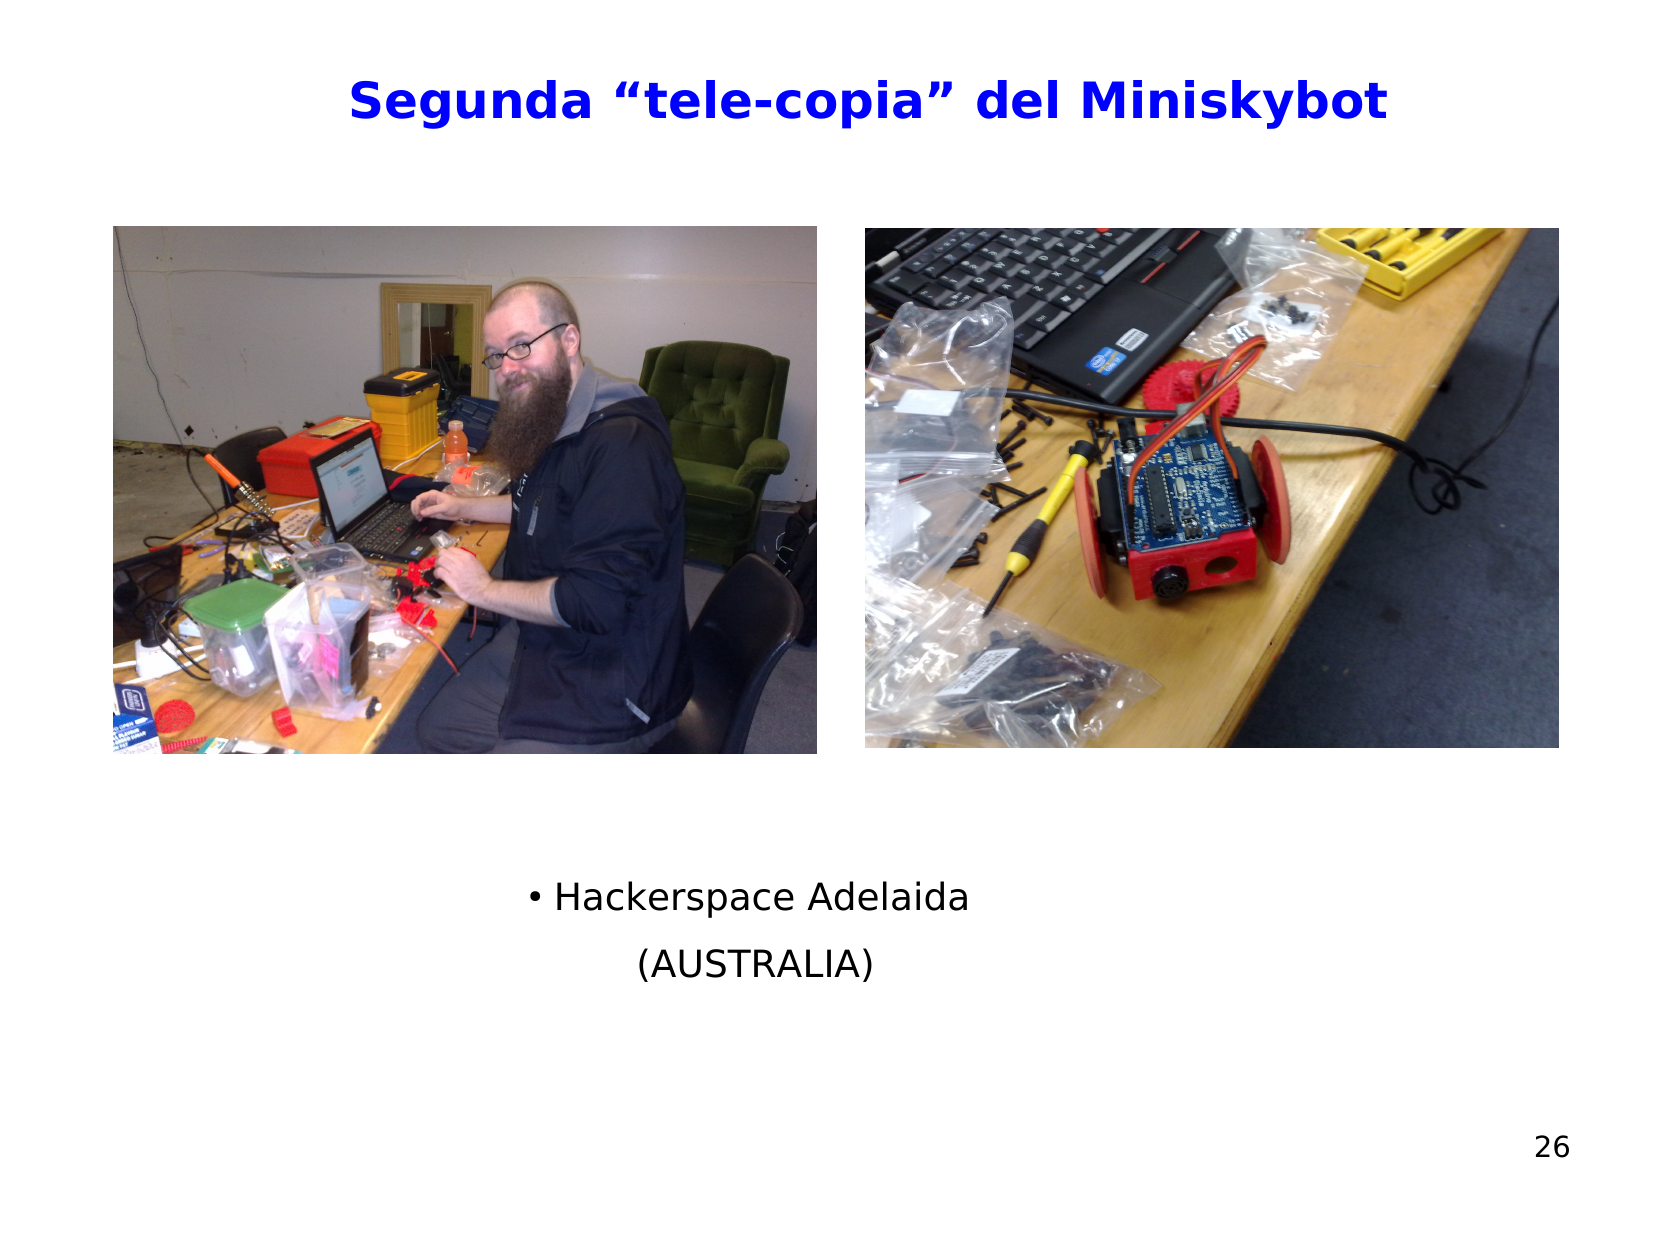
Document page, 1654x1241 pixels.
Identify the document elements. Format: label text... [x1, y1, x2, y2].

text_box Segunda “tele-copia” del Miniskybot [333, 64, 1405, 138]
picture [865, 228, 1559, 748]
picture [113, 226, 817, 754]
text_box Hackerspace Adelaida (AUSTRALIA) [513, 868, 1012, 999]
